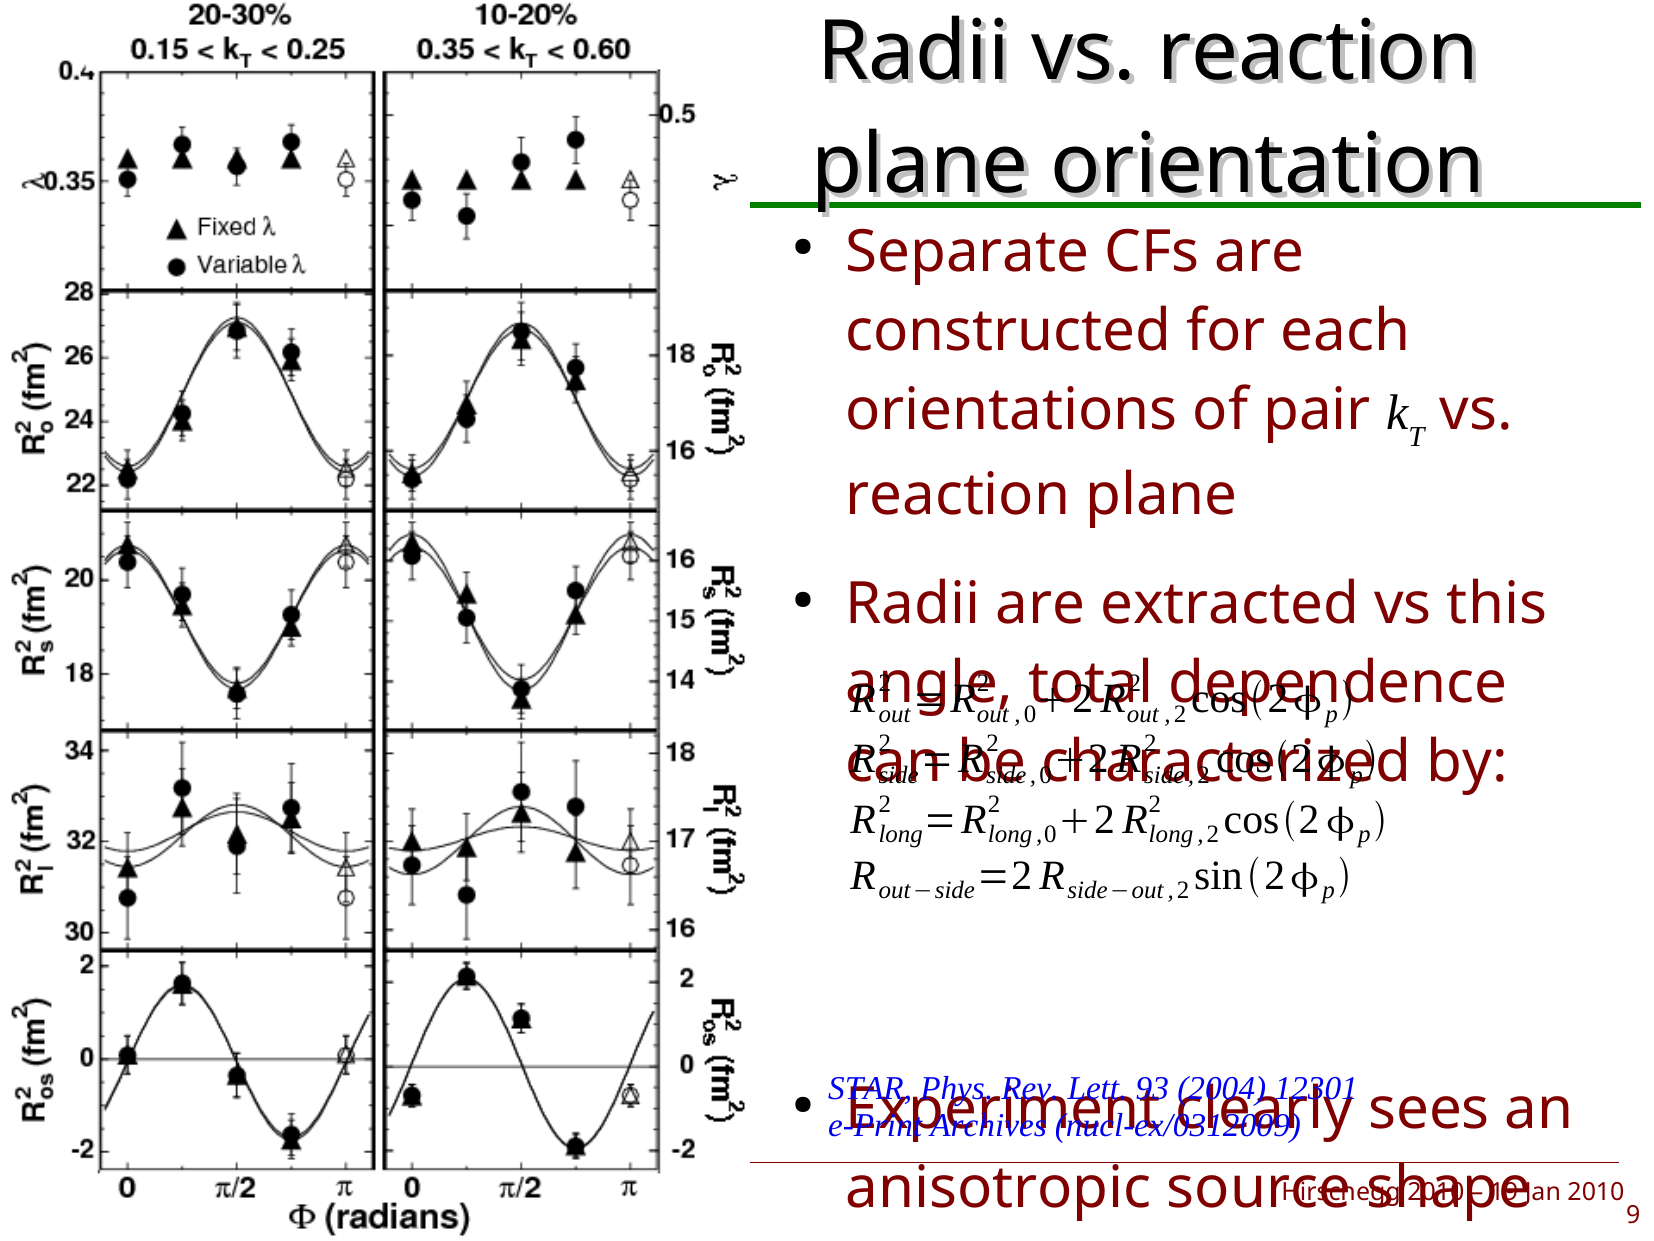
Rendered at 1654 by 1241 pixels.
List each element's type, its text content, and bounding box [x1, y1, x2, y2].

picture [0, 0, 750, 1241]
list Separate CFs are constructed for each orientations of pair kT vs. reaction plane Radii are extracted vs this angle, total dependence can be characterized by: Experiment clearly sees an anisotropic source shape [774, 208, 1615, 1052]
text_box STAR, Phys. Rev. Lett. 93 (2004) 12301 e-Print Archives (nucl-ex/0312009) [813, 1062, 1374, 1152]
chart [842, 669, 1393, 905]
title Radii vs. reaction plane orientation [765, 0, 1532, 208]
